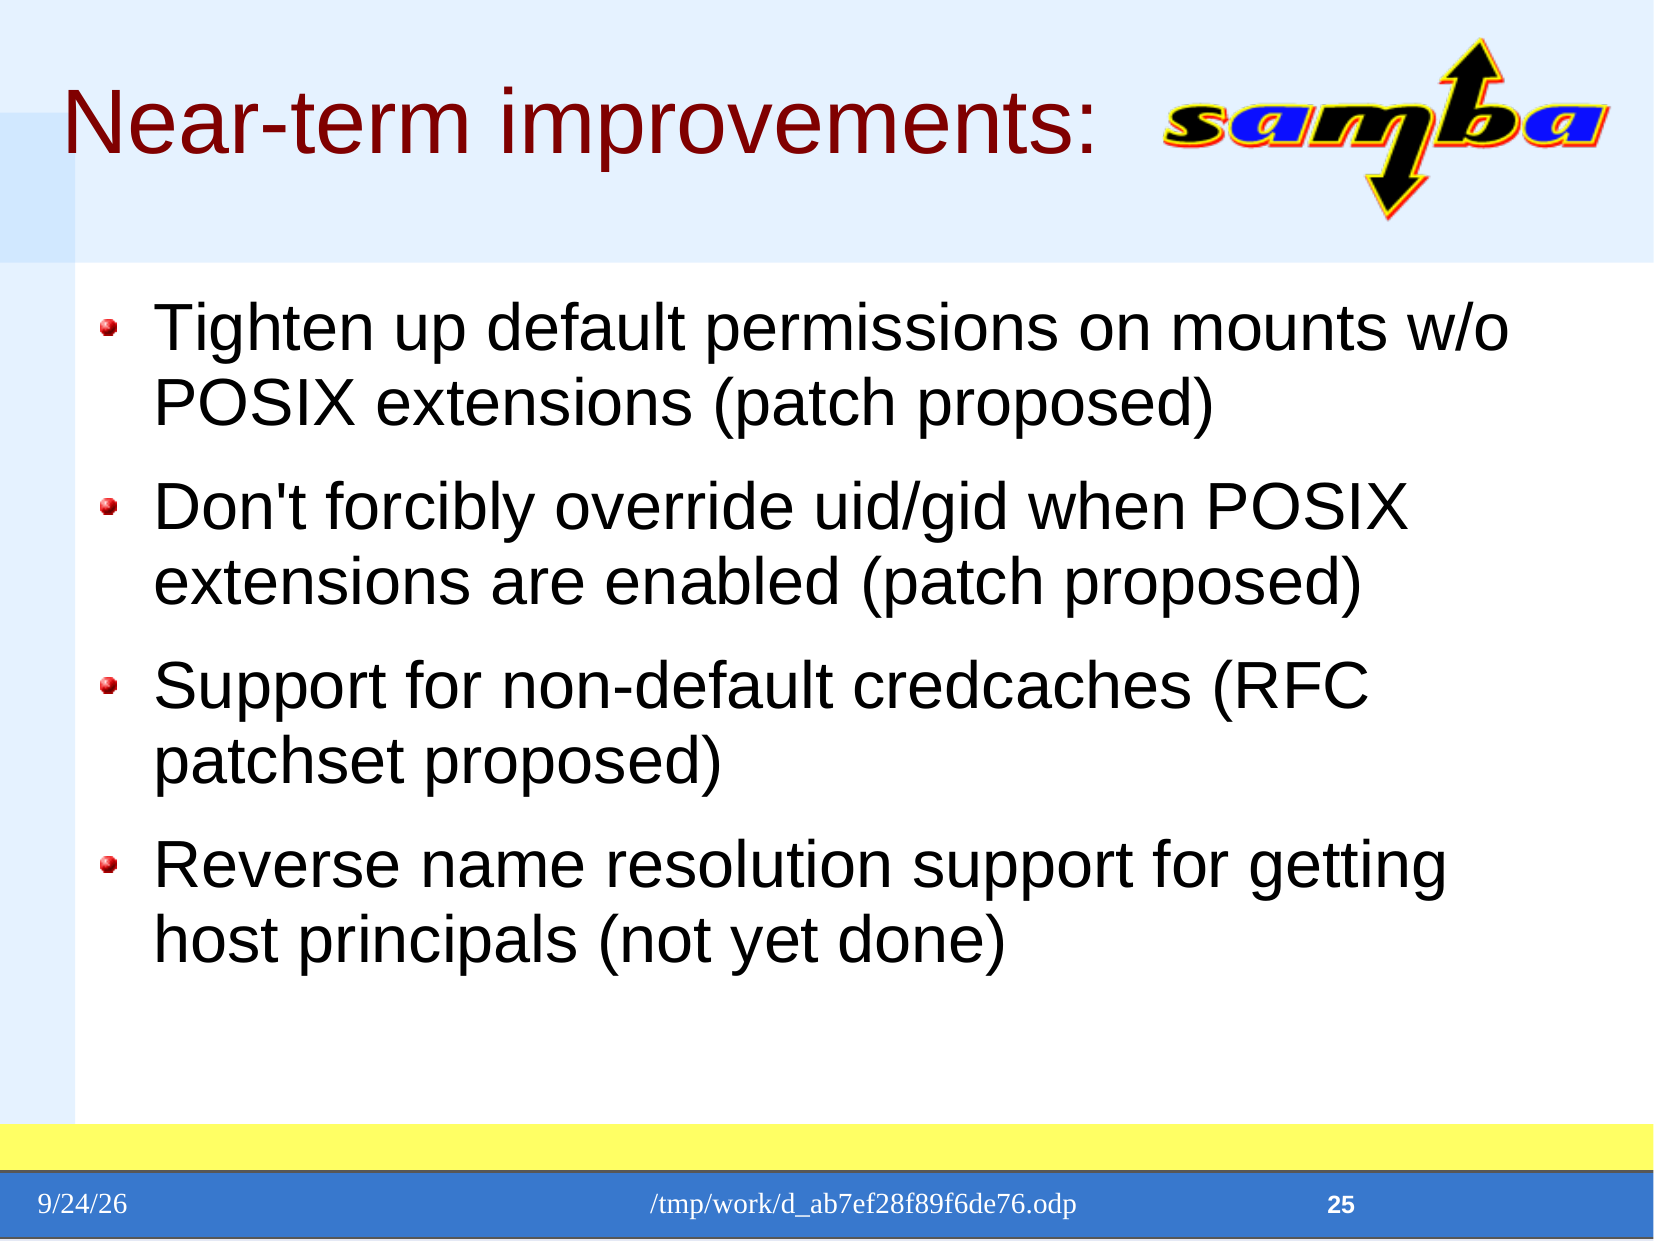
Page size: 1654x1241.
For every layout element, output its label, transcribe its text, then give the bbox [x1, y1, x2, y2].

picture [1163, 37, 1613, 225]
picture [793, 1227, 799, 1238]
list Tighten up default permissions on mounts w/o POSIX extensions (patch proposed) Don't forcibly override uid/gid when POSIX extensions are enabled (patch proposed) Support for non-default credcaches (RFC patchset proposed) Reverse name resolution support for getting host principals (not yet done) [82, 290, 1571, 1073]
title Near-term improvements: [0, 7, 1163, 238]
picture [0, 1124, 1654, 1241]
